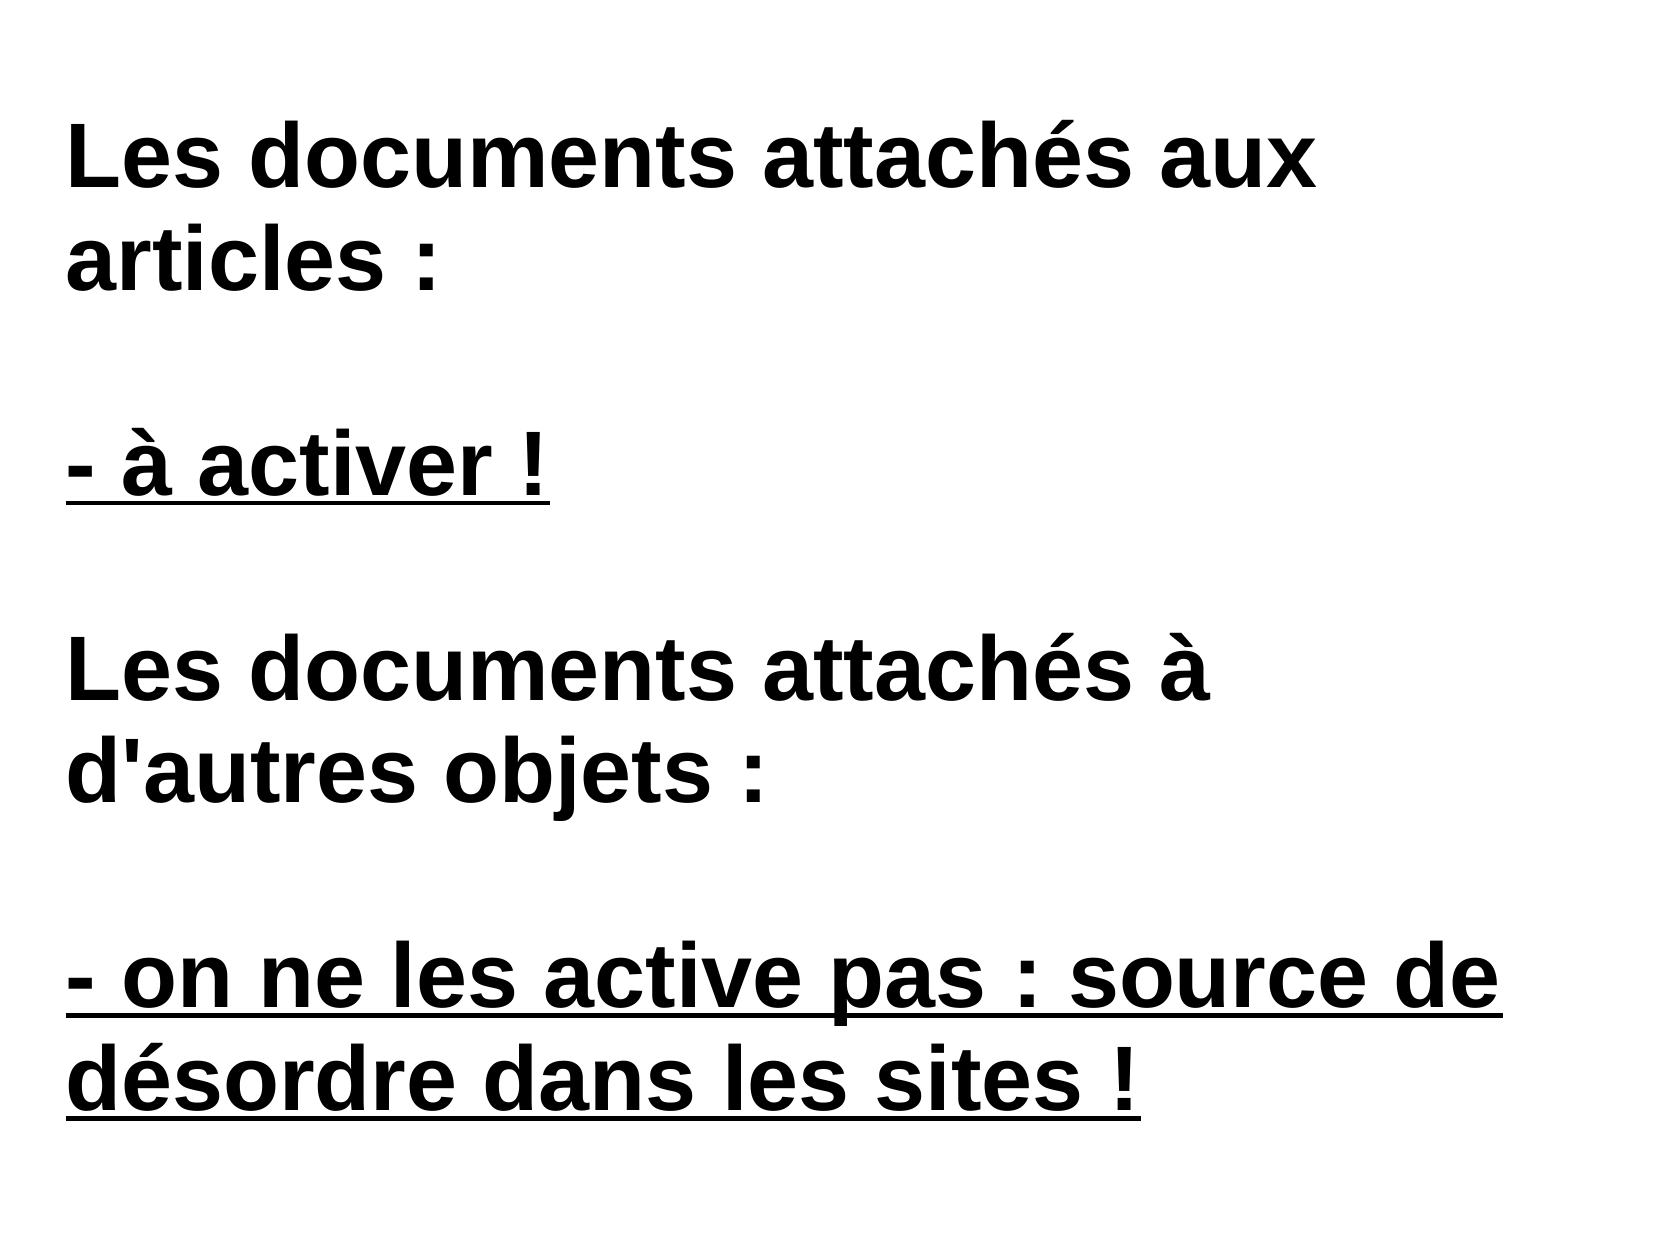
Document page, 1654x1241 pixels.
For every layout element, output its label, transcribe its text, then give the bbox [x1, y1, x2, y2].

text_box Les documents attachés aux articles : - à activer ! Les documents attachés à d'autres objets : - on ne les active pas : source de désordre dans les sites ! [50, 97, 1577, 1241]
